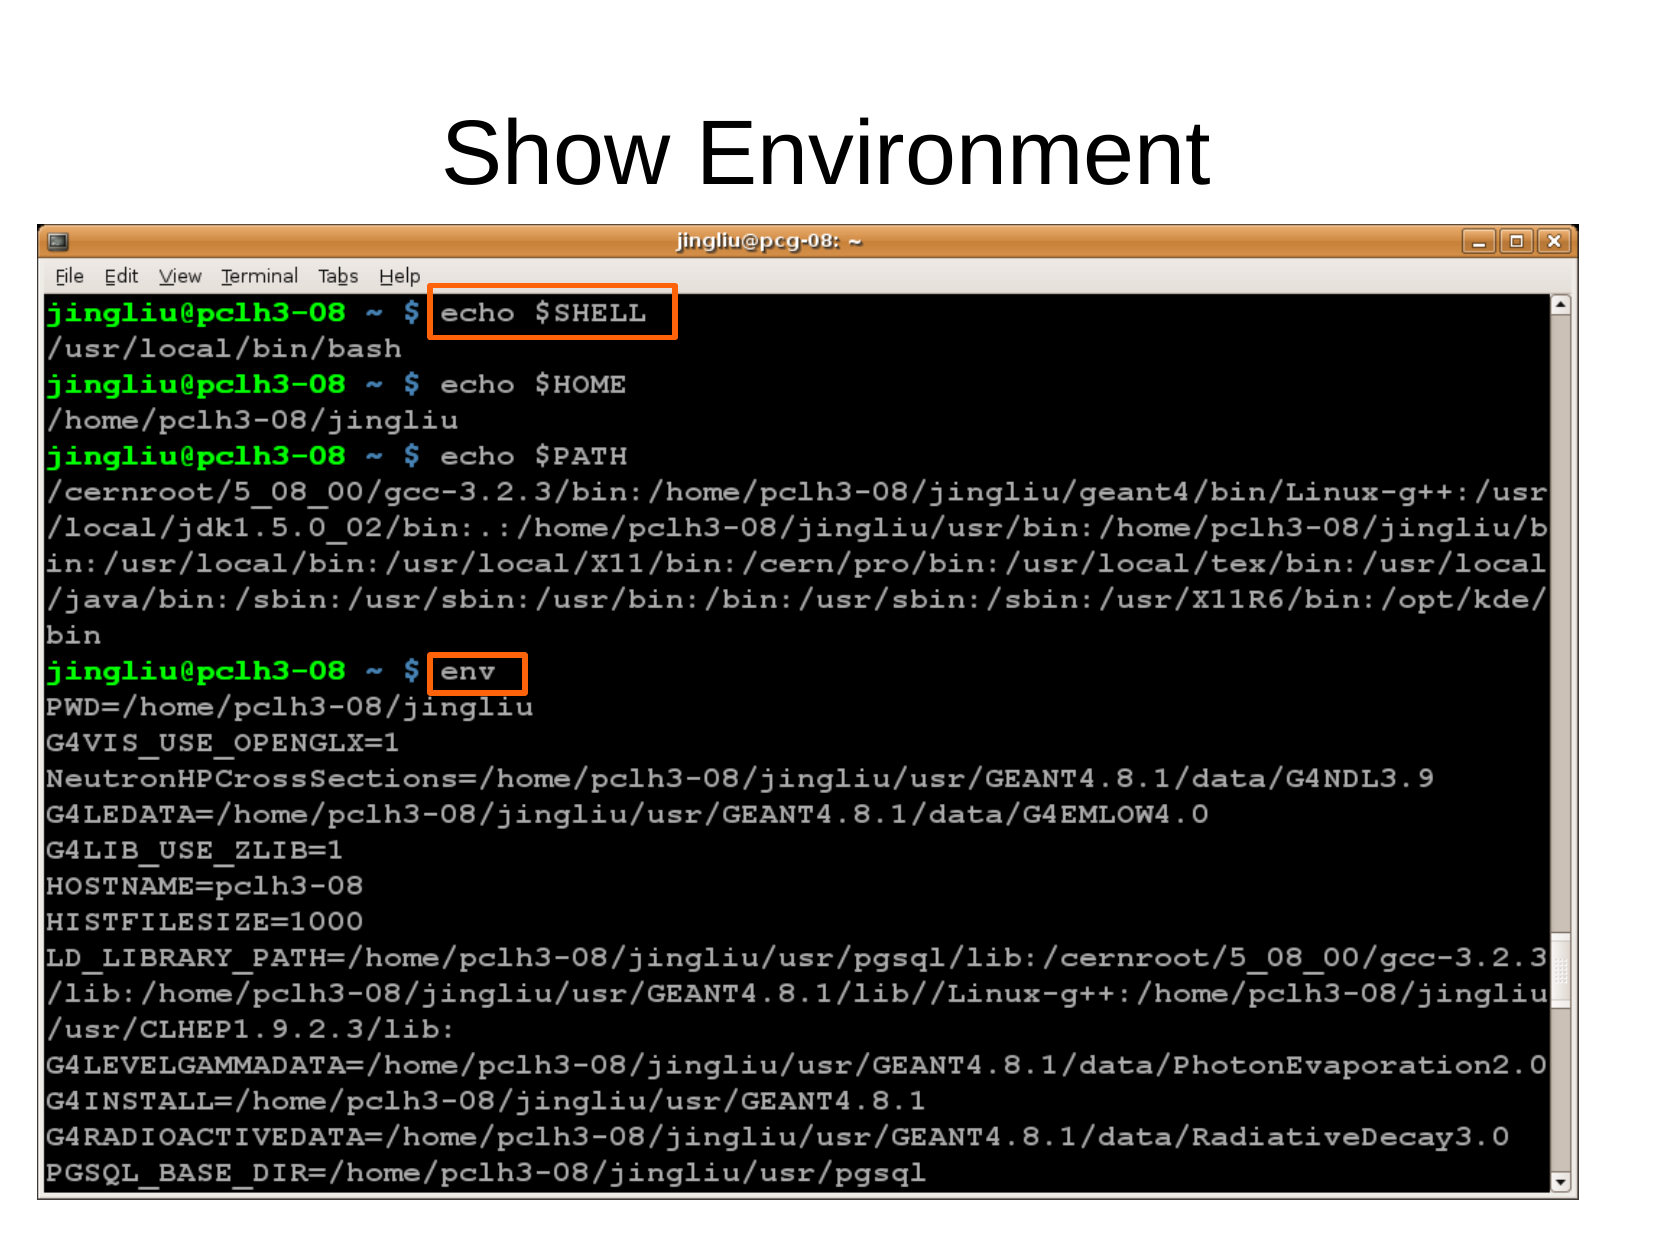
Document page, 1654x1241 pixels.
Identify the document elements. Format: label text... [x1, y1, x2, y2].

picture [37, 224, 1579, 1201]
title Show Environment [82, 49, 1571, 257]
